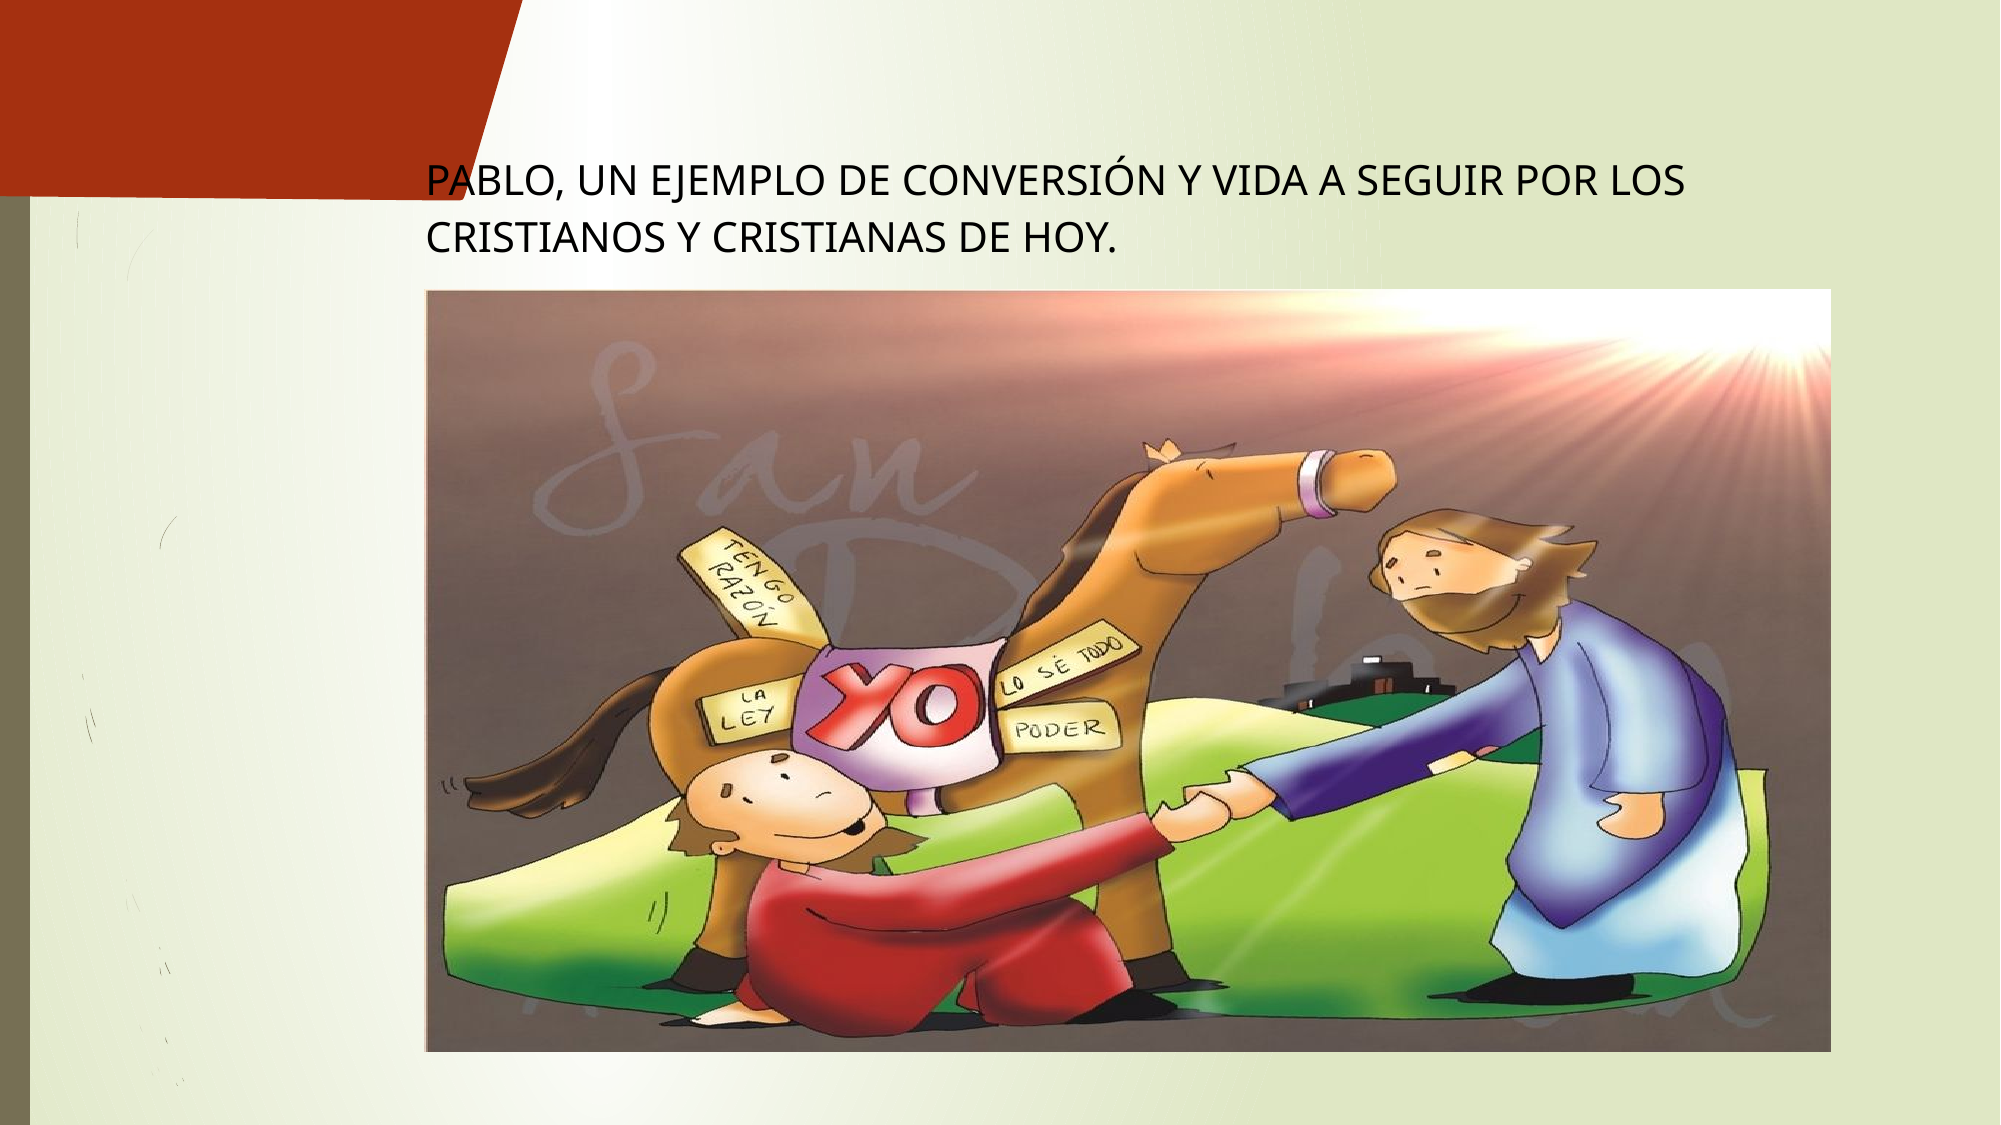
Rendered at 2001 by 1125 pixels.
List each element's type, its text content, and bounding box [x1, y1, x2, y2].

picture [424, 289, 1831, 1052]
title PABLO, UN EJEMPLO DE CONVERSIÓN Y VIDA A SEGUIR POR LOS CRISTIANOS Y CRISTIANAS DE HOY. [425, 109, 1888, 306]
